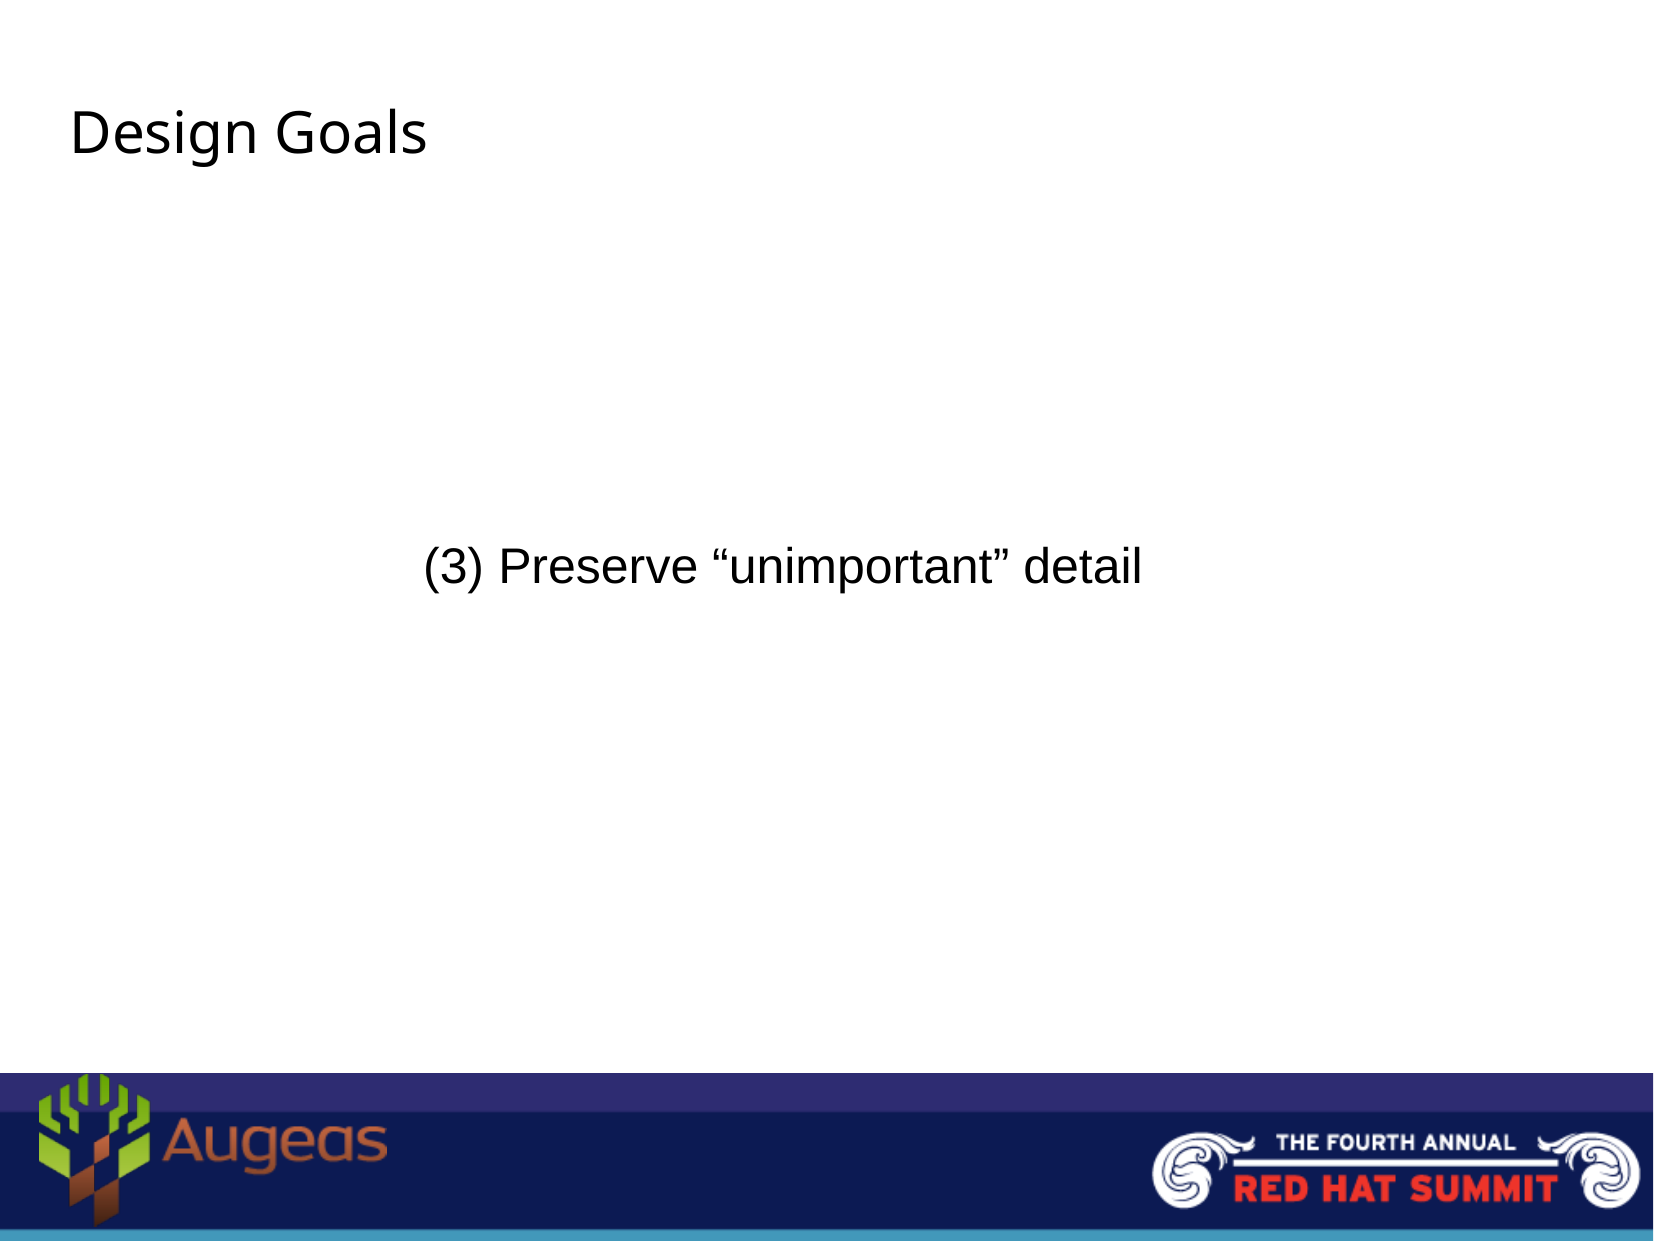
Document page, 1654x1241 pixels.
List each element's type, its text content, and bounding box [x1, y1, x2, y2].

picture [0, 1073, 1654, 1241]
list (3) Preserve “unimportant” detail [71, 180, 1495, 1089]
title Design Goals [69, 71, 1501, 190]
